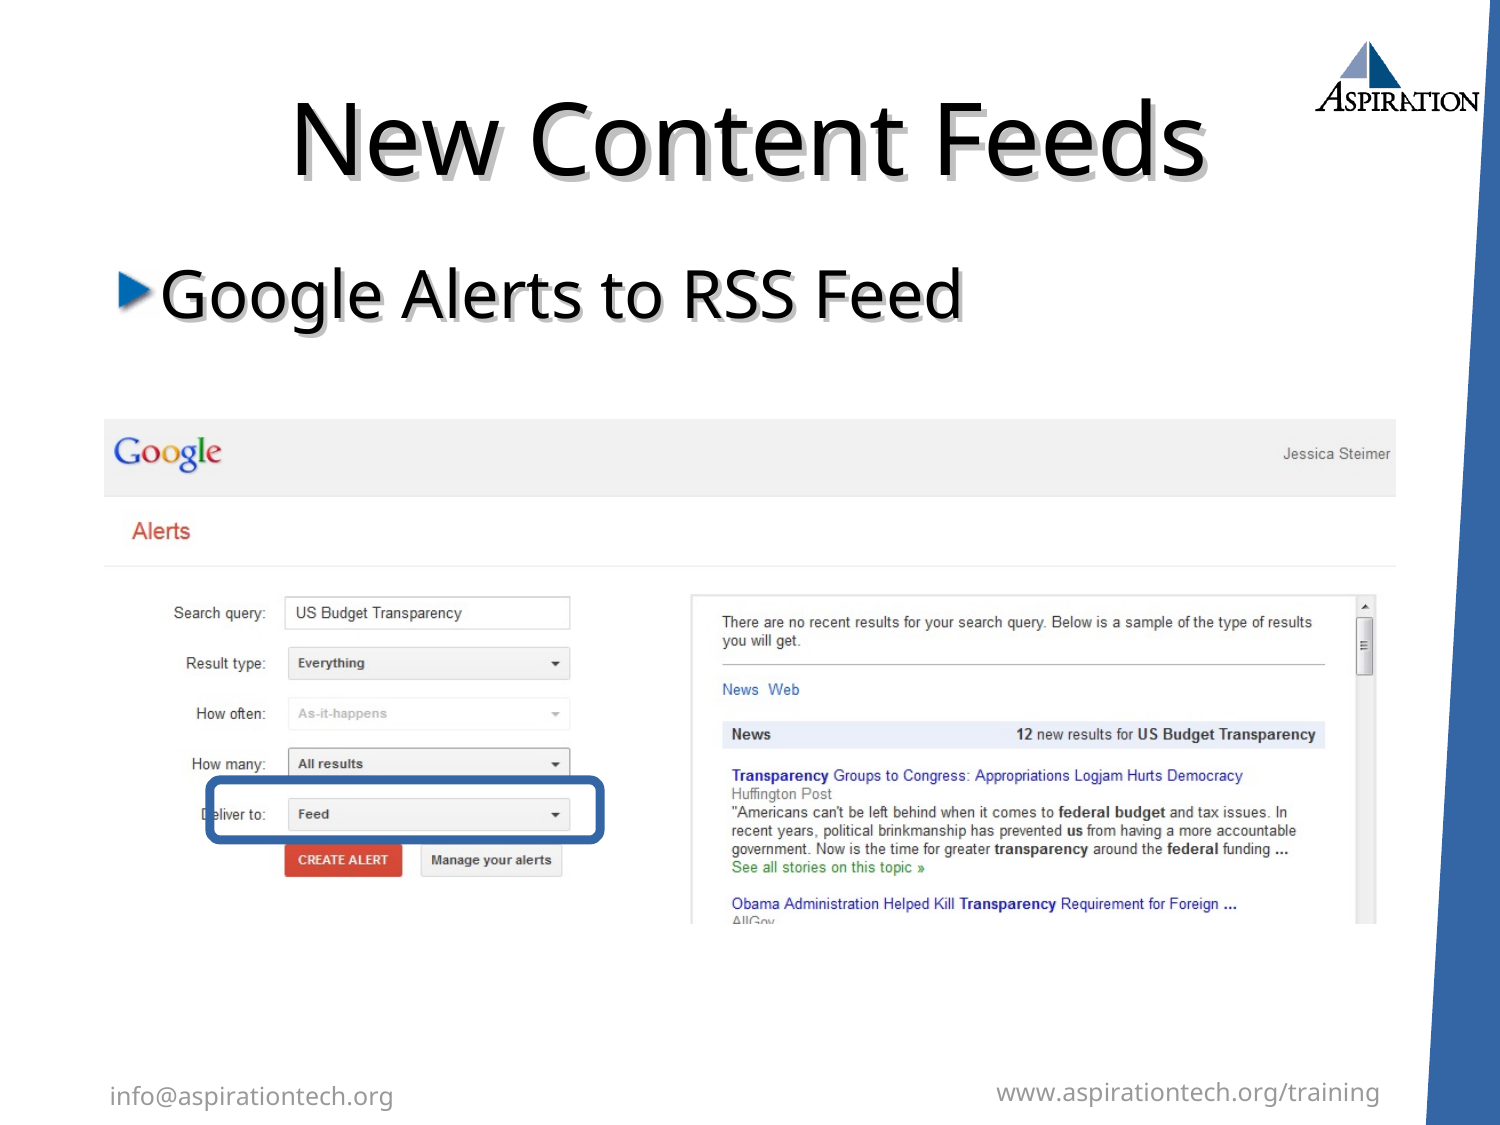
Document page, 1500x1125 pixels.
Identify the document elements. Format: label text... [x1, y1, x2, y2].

picture [1448, 41, 1480, 120]
title New Content Feeds [49, 37, 1448, 224]
list Google Alerts to RSS Feed [59, 247, 1458, 886]
picture [104, 886, 1396, 924]
